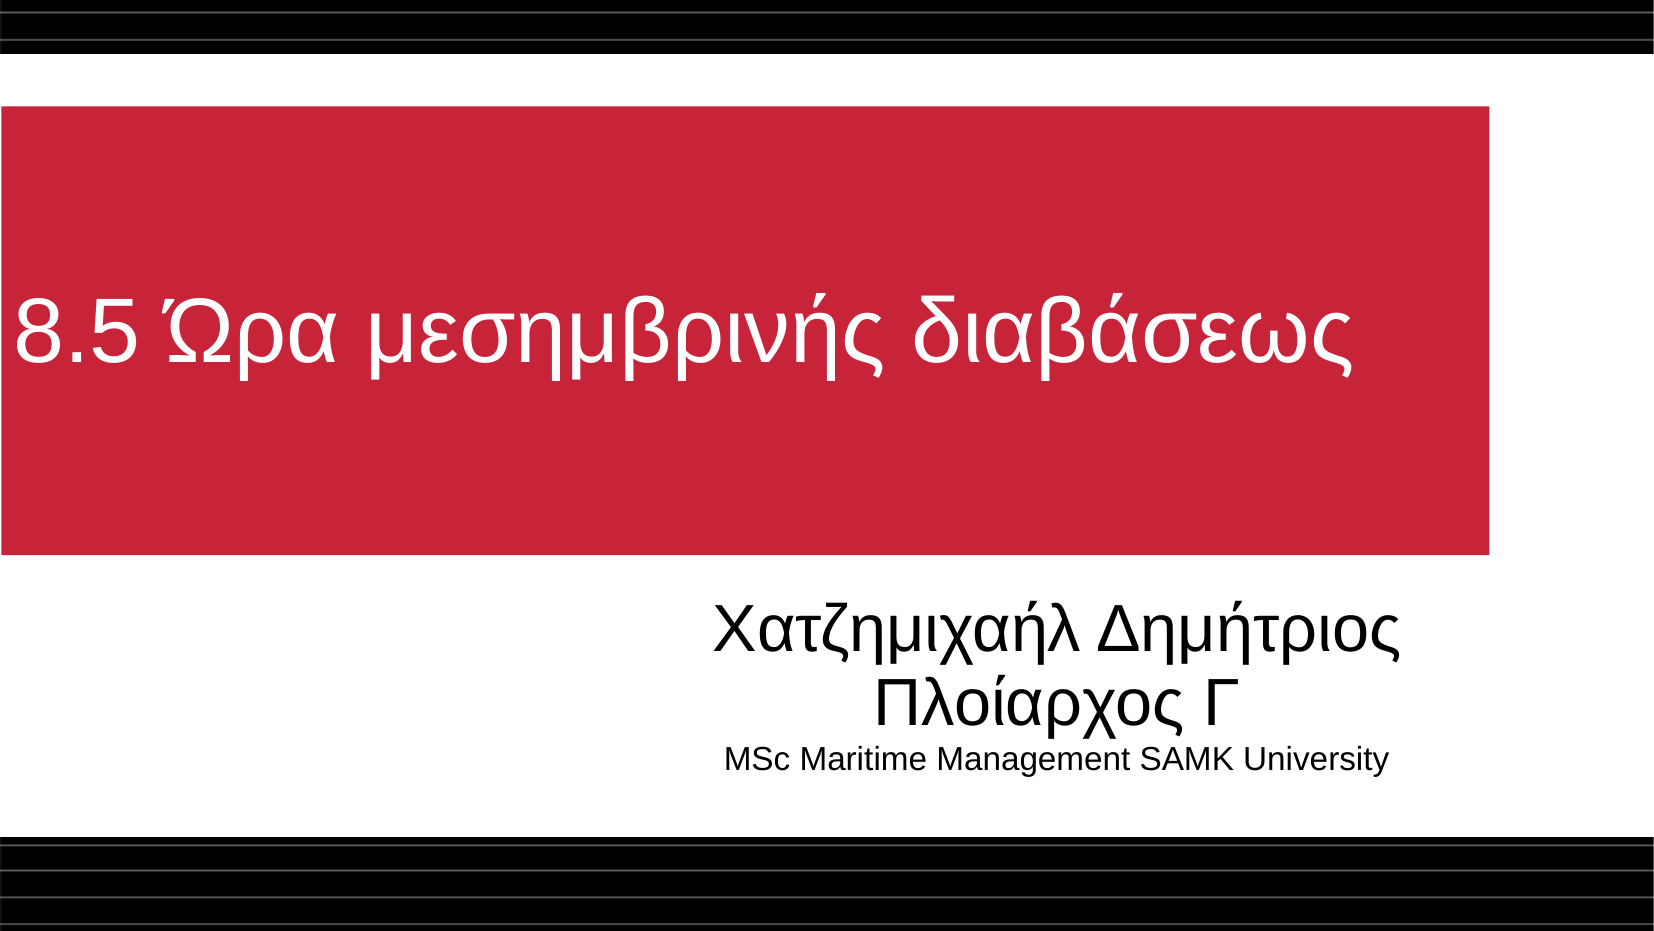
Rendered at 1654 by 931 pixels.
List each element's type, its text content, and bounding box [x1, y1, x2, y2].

picture [0, 837, 1654, 931]
title 8.5 Ώρα μεσημβρινής διαβάσεως [1, 106, 1490, 556]
picture [0, 0, 1654, 54]
subtitle Χατζημιχαήλ Δημήτριος Πλοίαρχος Γ MSc Maritime Management SAMK University [625, 590, 1489, 804]
